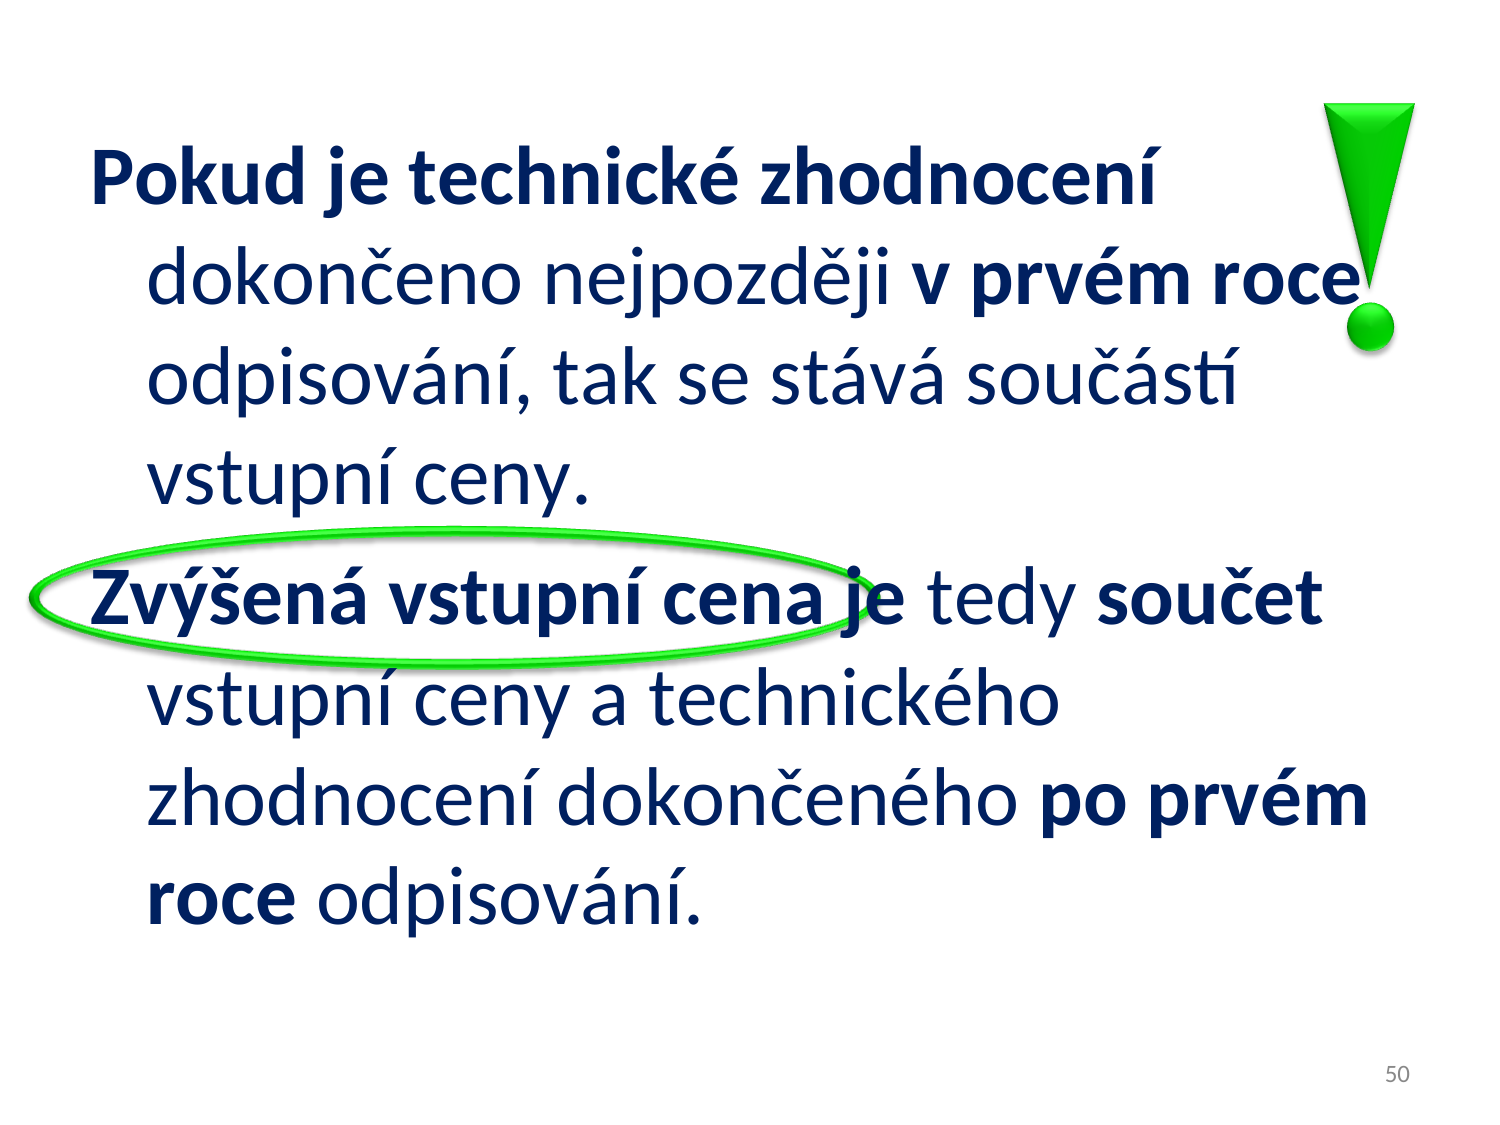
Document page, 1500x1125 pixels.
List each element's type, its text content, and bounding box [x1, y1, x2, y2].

picture [19, 521, 75, 684]
text_box <číslo> [1074, 1042, 1426, 1103]
list Pokud je technické zhodnocení dokončeno nejpozději v prvém roce odpisování, tak se stává součástí vstupní ceny. Zvýšená vstupní cena je tedy součet vstupní ceny a technického zhodnocení dokončeného po prvém roce odpisování. [75, 113, 1426, 1083]
picture [1314, 98, 1424, 366]
